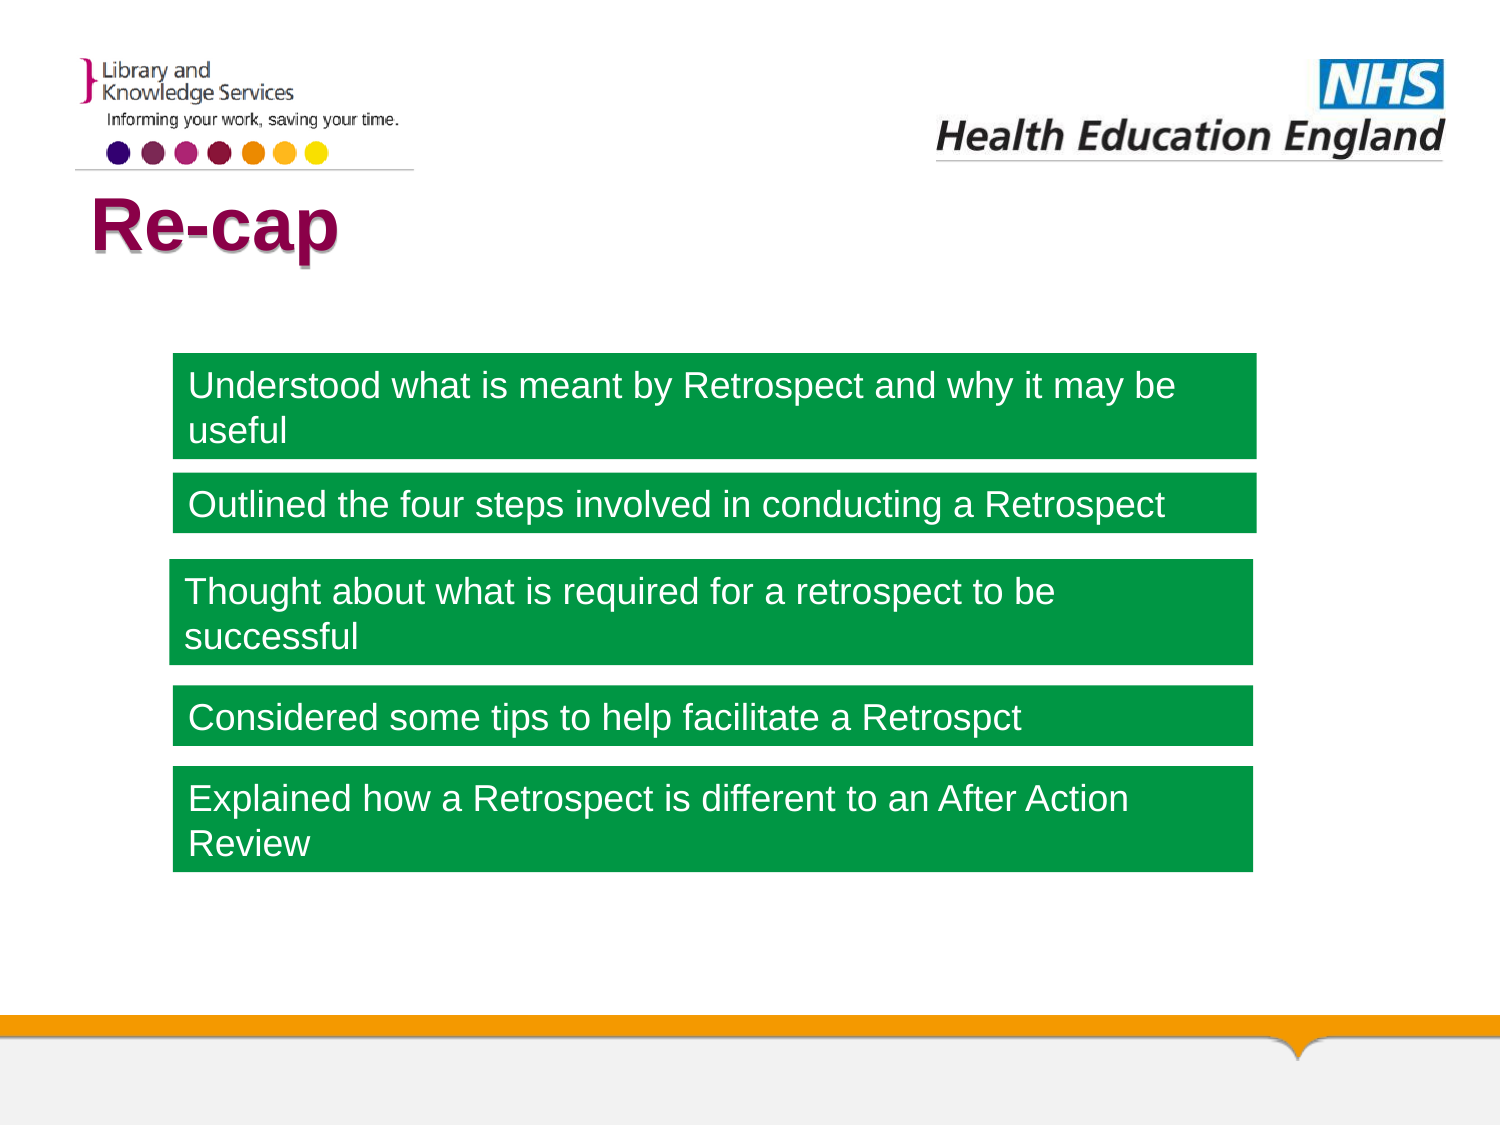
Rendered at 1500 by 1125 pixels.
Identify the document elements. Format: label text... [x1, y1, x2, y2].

picture [75, 54, 416, 169]
title Re-cap [112, 204, 1388, 317]
text_box Outlined the four steps involved in conducting a Retrospect [172, 472, 1257, 534]
text_box Considered some tips to help facilitate a Retrospct [172, 685, 1254, 746]
text_box Thought about what is required for a retrospect to be successful [169, 559, 1254, 666]
text_box Explained how a Retrospect is different to an After Action Review [172, 766, 1254, 873]
text_box Understood what is meant by Retrospect and why it may be useful [172, 353, 1257, 460]
